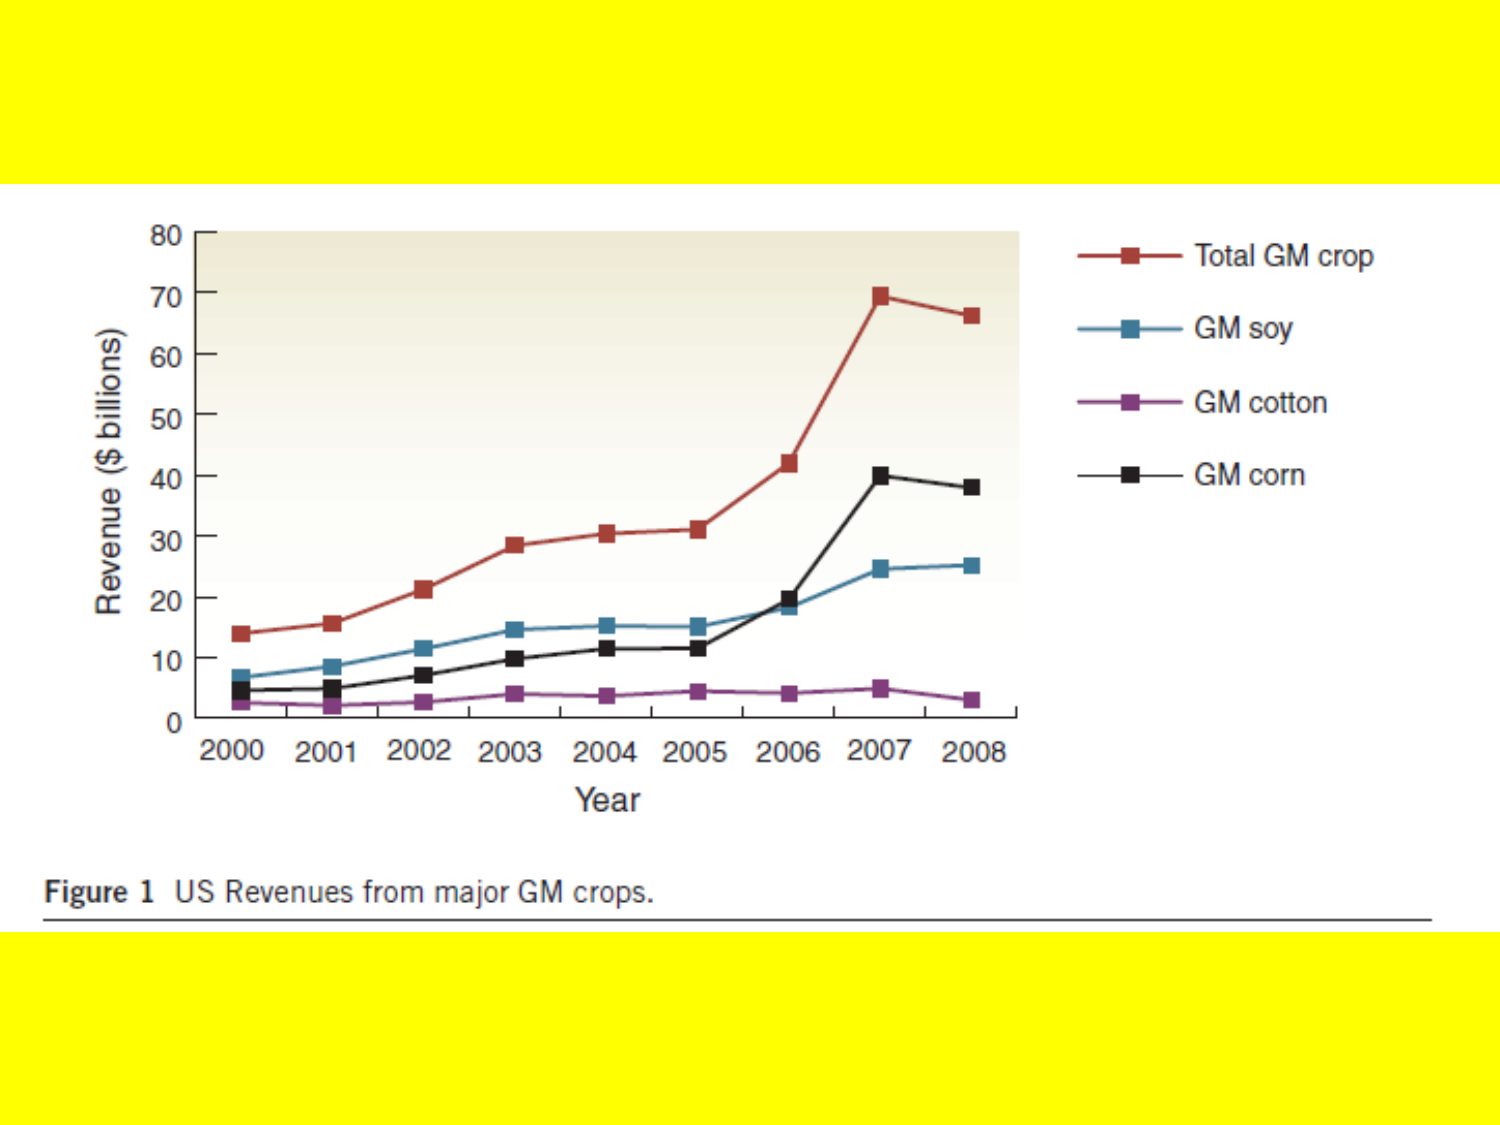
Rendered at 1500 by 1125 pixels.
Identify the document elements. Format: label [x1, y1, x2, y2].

picture [0, 184, 1500, 932]
